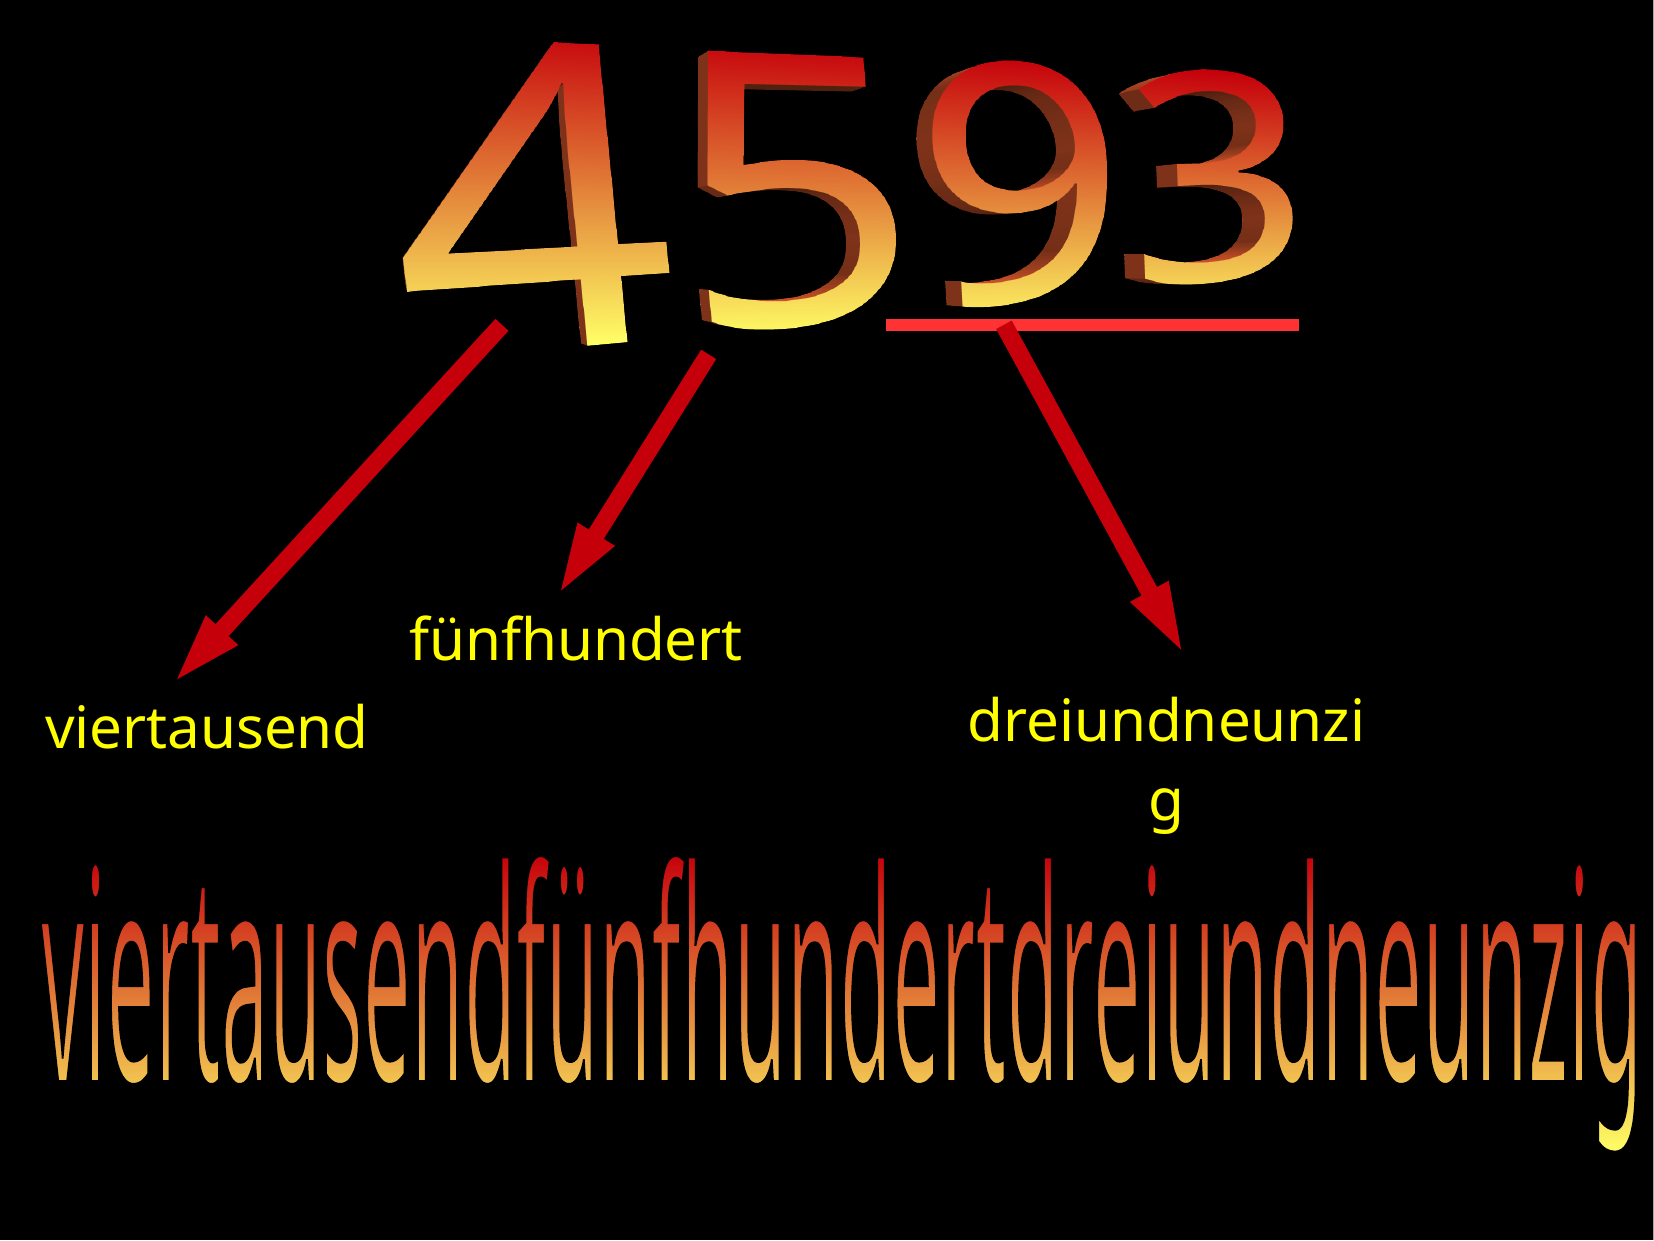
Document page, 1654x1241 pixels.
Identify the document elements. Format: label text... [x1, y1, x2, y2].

text_box viertausend [29, 679, 384, 776]
text_box viertausendfünfhundertdreiundneunzig [1575, 923, 1583, 1081]
text_box viertausendfünfhundertdreiundneunzig [367, 920, 407, 1084]
text_box viertausendfünfhundertdreiundneunzig [275, 923, 315, 1084]
text_box viertausendfünfhundertdreiundneunzig [552, 923, 592, 1084]
text_box viertausendfünfhundertdreiundneunzig [224, 920, 262, 1084]
text_box viertausendfünfhundertdreiundneunzig [976, 887, 1005, 1084]
text_box viertausendfünfhundertdreiundneunzig [91, 923, 100, 1081]
text_box viertausendfünfhundertdreiundneunzig [1328, 920, 1368, 1081]
text_box viertausendfünfhundertdreiundneunzig [1222, 920, 1262, 1081]
text_box viertausendfünfhundertdreiundneunzig [896, 920, 936, 1084]
text_box viertausendfünfhundertdreiundneunzig [111, 920, 151, 1084]
text_box viertausendfünfhundertdreiundneunzig [652, 856, 685, 1082]
text_box viertausendfünfhundertdreiundneunzig [793, 920, 833, 1081]
text_box viertausendfünfhundertdreiundneunzig [1066, 920, 1093, 1081]
text_box viertausendfünfhundertdreiundneunzig [517, 856, 550, 1082]
text_box viertausendfünfhundertdreiundneunzig [1378, 920, 1418, 1084]
text_box viertausendfünfhundertdreiundneunzig [947, 920, 975, 1081]
text_box viertausendfünfhundertdreiundneunzig [1011, 857, 1052, 1084]
text_box viertausendfünfhundertdreiundneunzig [468, 857, 510, 1084]
text_box viertausendfünfhundertdreiundneunzig [688, 857, 727, 1081]
text_box viertausendfünfhundertdreiundneunzig [1169, 923, 1209, 1084]
text_box viertausendfünfhundertdreiundneunzig [191, 887, 219, 1084]
text_box viertausendfünfhundertdreiundneunzig [418, 920, 457, 1081]
text_box viertausendfünfhundertdreiundneunzig [844, 857, 885, 1084]
text_box viertausendfünfhundertdreiundneunzig [1482, 920, 1522, 1081]
text_box viertausendfünfhundertdreiundneunzig [1428, 923, 1468, 1084]
text_box viertausendfünfhundertdreiundneunzig [1097, 920, 1137, 1084]
text_box fünfhundert [383, 590, 768, 687]
text_box viertausendfünfhundertdreiundneunzig [605, 920, 645, 1081]
text_box viertausendfünfhundertdreiundneunzig [1148, 923, 1156, 1081]
text_box viertausendfünfhundertdreiundneunzig [1594, 920, 1636, 1152]
text_box viertausendfünfhundertdreiundneunzig [326, 920, 359, 1084]
text_box viertausendfünfhundertdreiundneunzig [740, 923, 780, 1084]
text_box dreiundneunzig [944, 671, 1388, 768]
text_box viertausendfünfhundertdreiundneunzig [41, 923, 85, 1081]
text_box viertausendfünfhundertdreiundneunzig [1273, 857, 1314, 1084]
text_box viertausendfünfhundertdreiundneunzig [161, 920, 189, 1081]
text_box viertausendfünfhundertdreiundneunzig [1531, 923, 1565, 1081]
